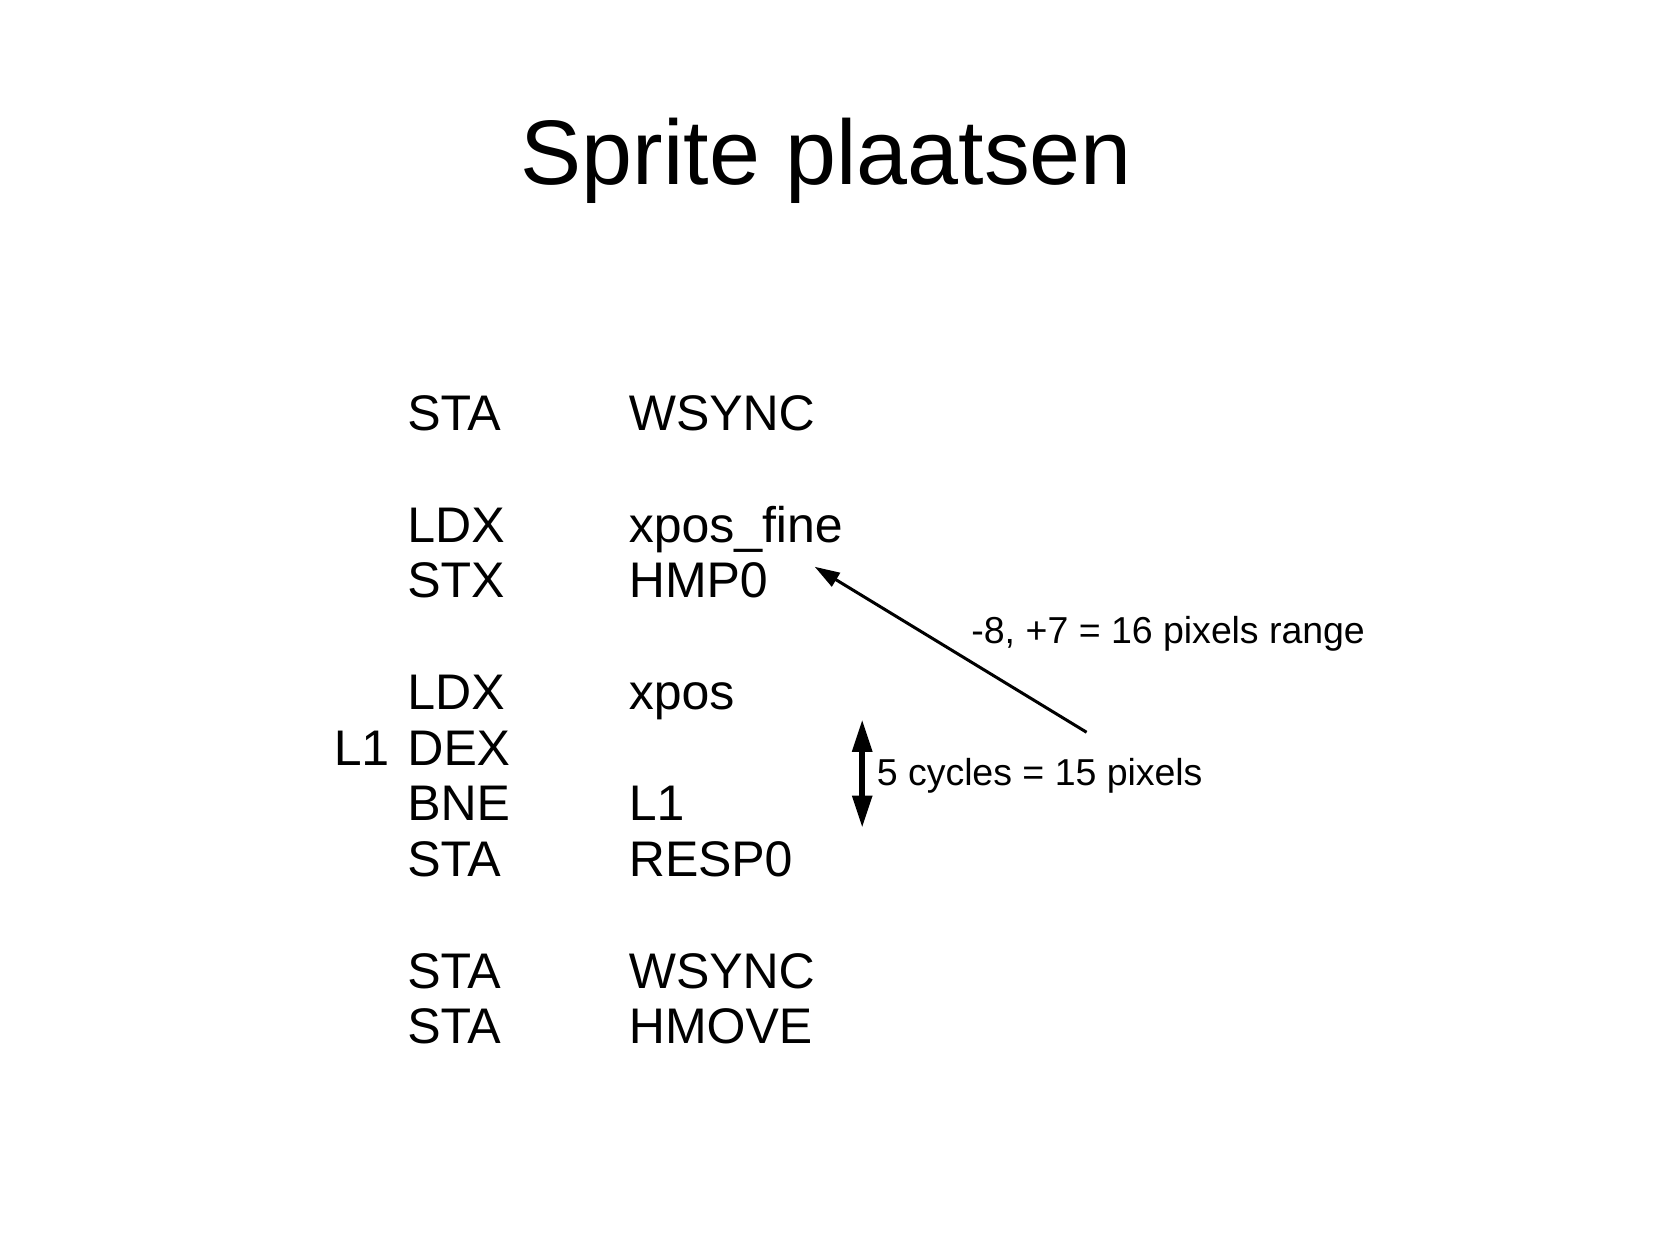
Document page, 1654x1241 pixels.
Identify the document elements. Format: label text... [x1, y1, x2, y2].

text_box STA WSYNC LDX xpos_fine STX HMP0 LDX xpos L1 DEX BNE L1 STA RESP0 STA WSYNC STA HMOVE [318, 377, 1430, 1062]
text_box 5 cycles = 15 pixels [862, 744, 1241, 801]
text_box -8, +7 = 16 pixels range [956, 602, 1382, 660]
title Sprite plaatsen [82, 49, 1571, 257]
